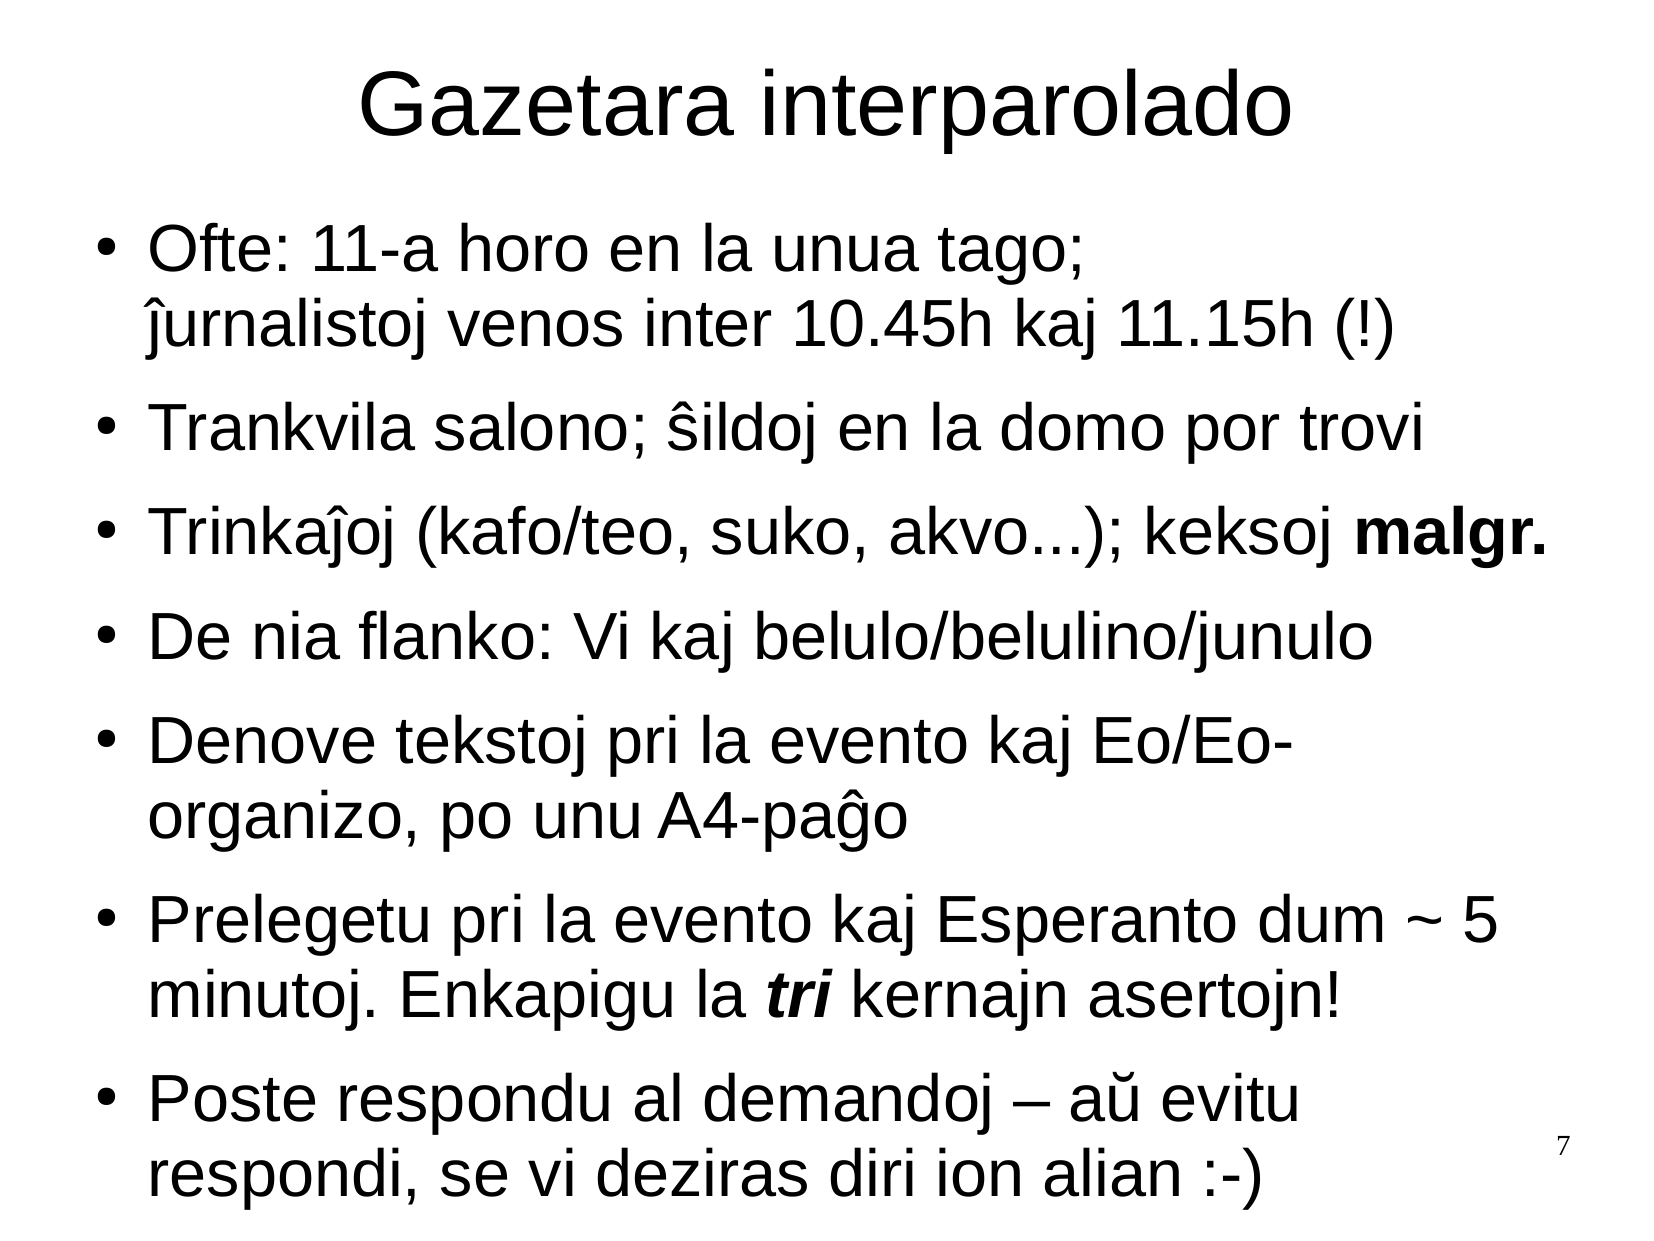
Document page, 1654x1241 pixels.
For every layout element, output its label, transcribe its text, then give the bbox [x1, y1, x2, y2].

title Gazetara interparolado [82, 0, 1571, 207]
list Ofte: 11-a horo en la unua tago; ĵurnalistoj venos inter 10.45h kaj 11.15h (!) Trankvila salono; ŝildoj en la domo por trovi Trinkaĵoj (kafo/teo, suko, akvo...); keksoj malgr. De nia flanko: Vi kaj belulo/belulino/junulo Denove tekstoj pri la evento kaj Eo/Eo-organizo, po unu A4-paĝo Prelegetu pri la evento kaj Esperanto dum ~ 5 minutoj. Enkapigu la tri kernajn asertojn! Poste respondu al demandoj – aŭ evitu respondi, se vi deziras diri ion alian :-) [76, 211, 1565, 1211]
